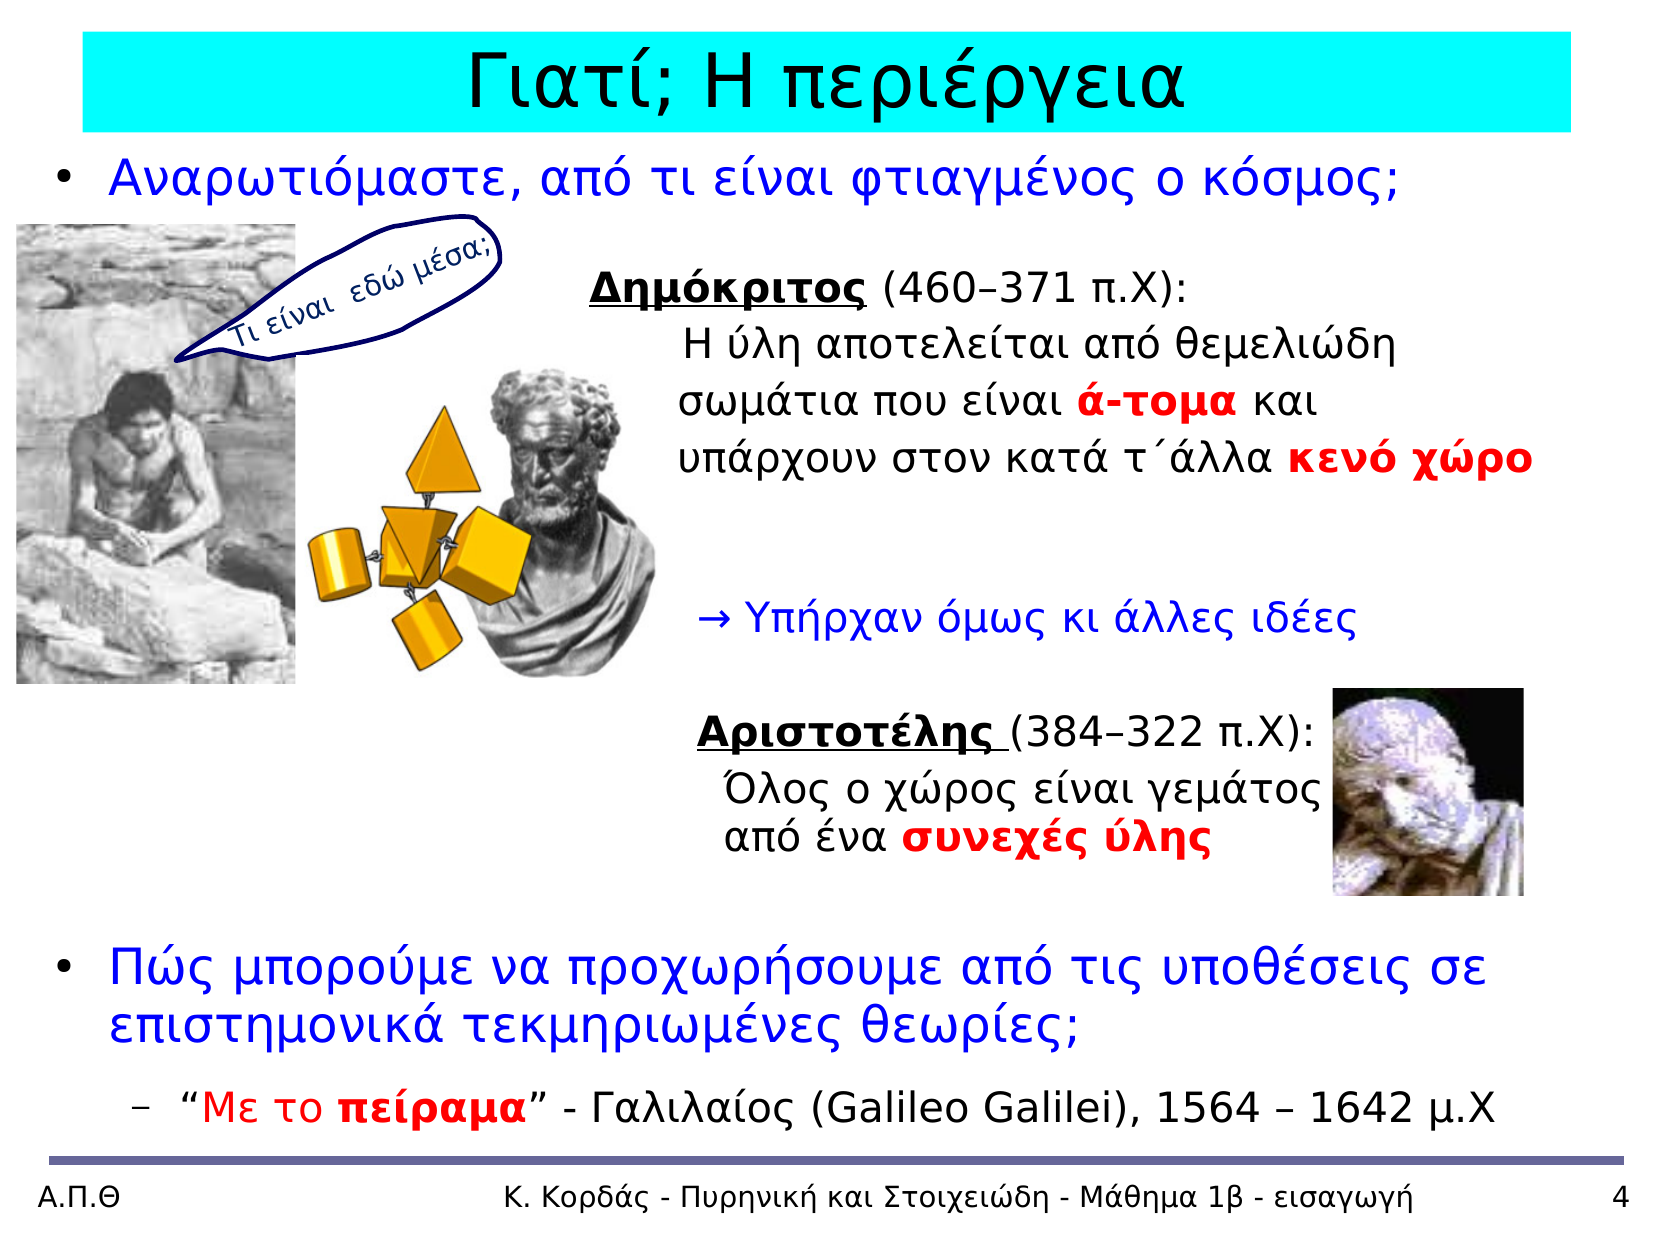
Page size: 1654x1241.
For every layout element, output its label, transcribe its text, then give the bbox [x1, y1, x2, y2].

text_box → Υπήρχαν όμως κι άλλες ιδέες Αριστοτέλης (384–322 π.Χ): Όλος ο χώρος είναι γεμάτος από ένα συνεχές ύλης [681, 586, 1382, 869]
picture [16, 224, 670, 693]
text_box Δημόκριτος (460–371 π.Χ): Η ύλη αποτελείται από θεμελιώδη σωμάτια που είναι ά-τομα και υπάρχουν στον κατά τ´άλλα κενό χώρο [574, 256, 1573, 491]
text_box Τι είναι εδώ μέσα; [156, 192, 565, 390]
picture [1332, 688, 1524, 896]
list Αναρωτιόμαστε, από τι είναι φτιαγμένος ο κόσμος; Πώς μπορούμε να προχωρήσουμε από τις υποθέσεις σε επιστημονικά τεκμηριωμένες θεωρίες; “Με το πείραμα” - Γαλιλαίος (Galileo Galilei), 1564 – 1642 μ.Χ [37, 148, 1613, 1219]
text_box [258, 265, 499, 360]
text_box [259, 216, 477, 303]
title Γιατί; Η περιέργεια [82, 31, 1571, 133]
